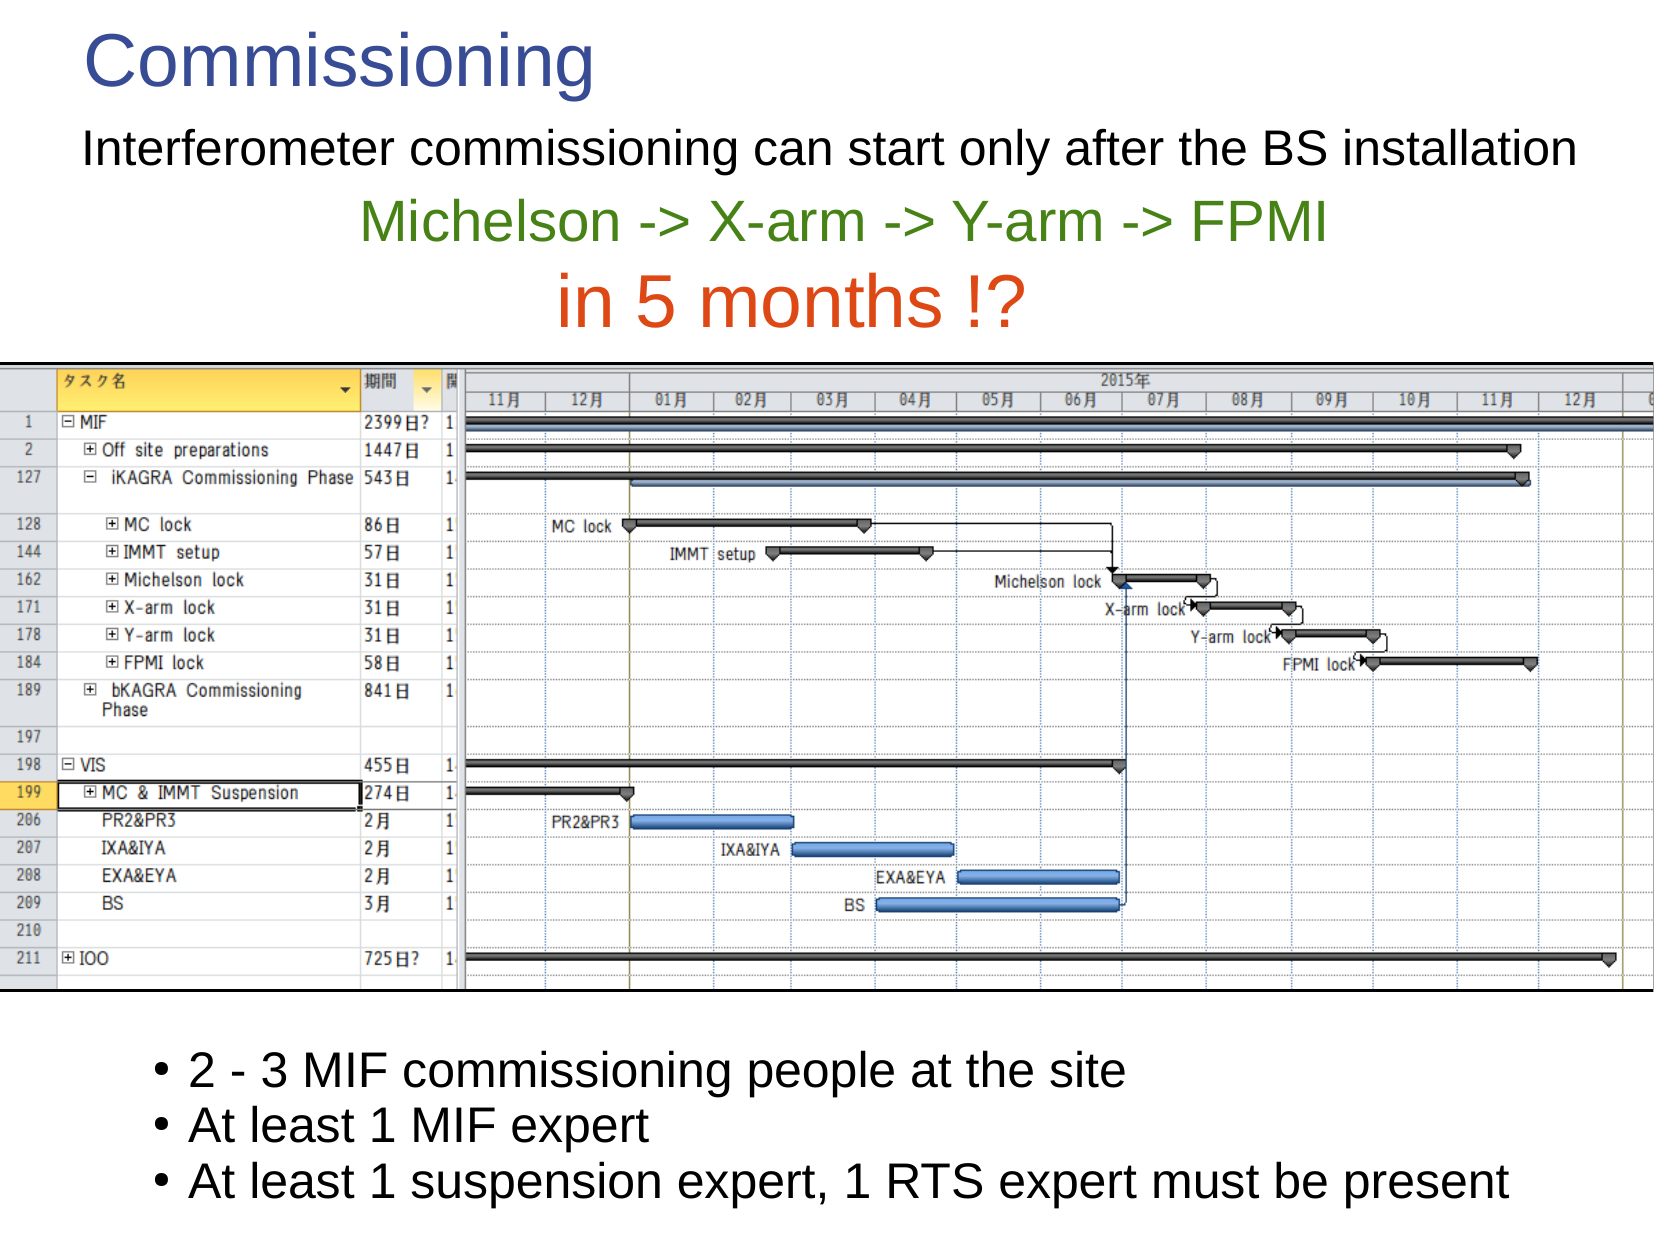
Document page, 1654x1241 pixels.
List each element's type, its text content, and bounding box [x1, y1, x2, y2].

text_box Commissioning [68, 11, 612, 111]
picture [0, 364, 1654, 990]
text_box Michelson -> X-arm -> Y-arm -> FPMI [344, 185, 1346, 262]
text_box Interferometer commissioning can start only after the BS installation [66, 112, 1595, 185]
text_box 2 - 3 MIF commissioning people at the site At least 1 MIF expert At least 1 suspension expert, 1 RTS expert must be present [137, 1034, 1526, 1219]
text_box in 5 months !? [541, 251, 1043, 351]
